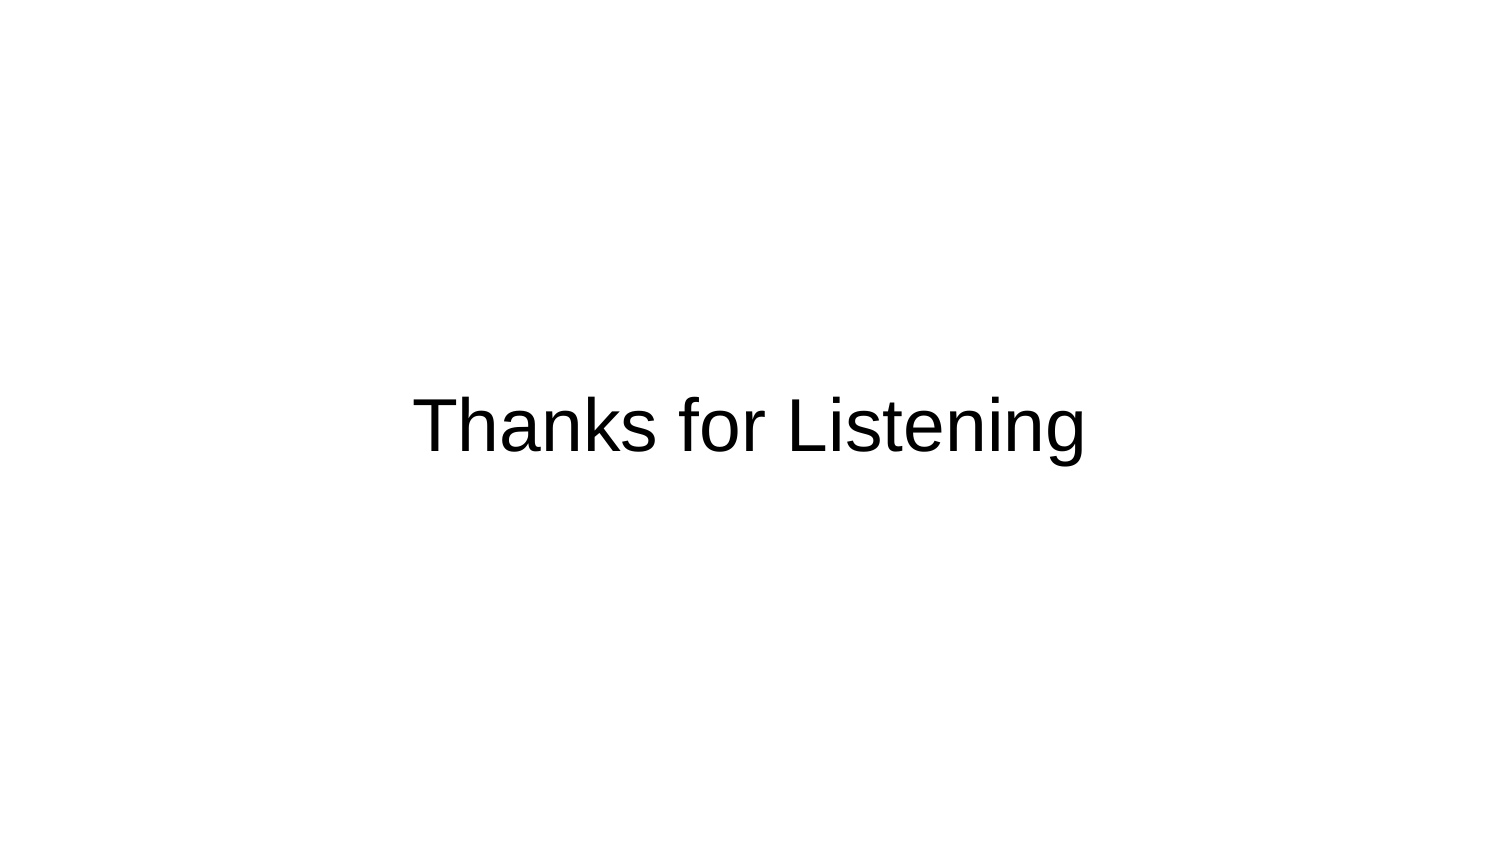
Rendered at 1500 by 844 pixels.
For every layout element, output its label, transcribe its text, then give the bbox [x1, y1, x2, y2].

title Thanks for Listening [51, 352, 1449, 491]
